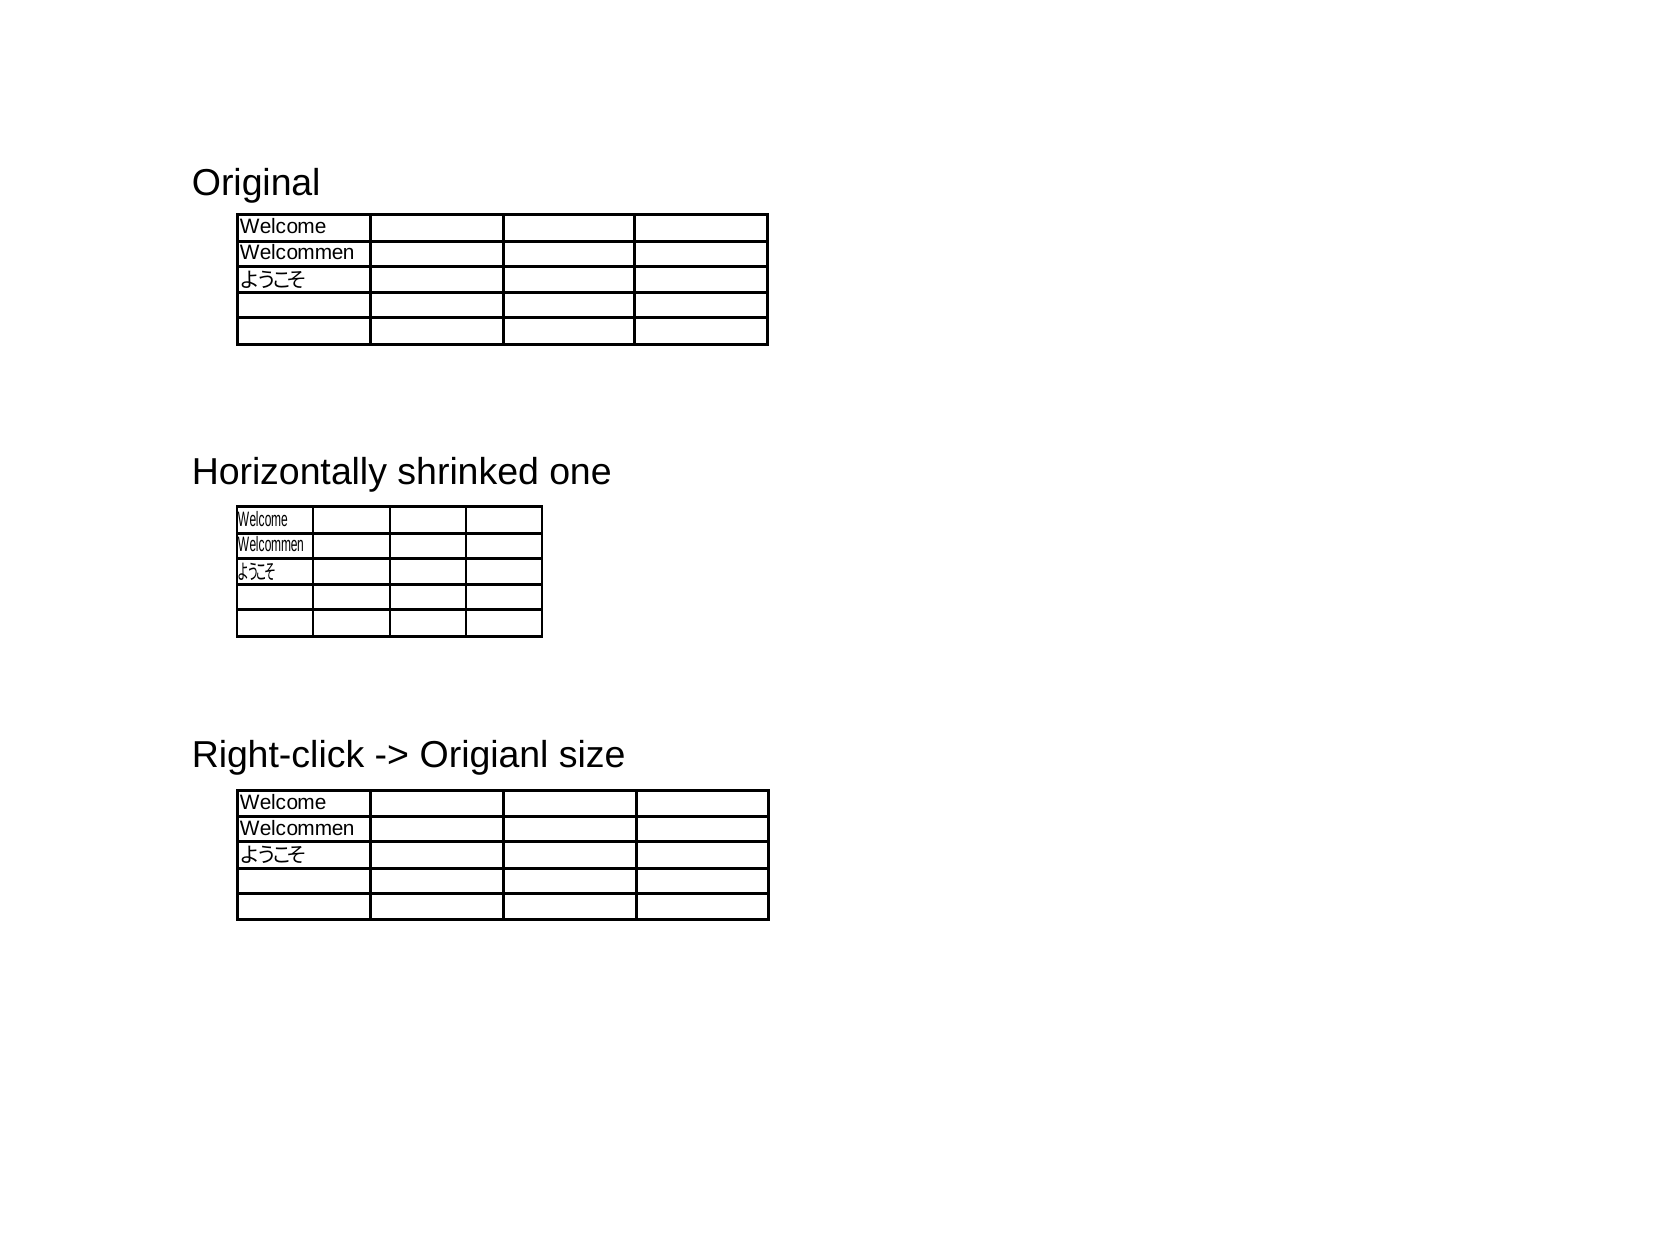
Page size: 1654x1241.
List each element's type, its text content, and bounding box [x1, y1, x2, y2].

chart [235, 788, 1170, 922]
text_box Horizontally shrinked one [177, 442, 627, 500]
chart [235, 212, 770, 346]
text_box Original [177, 153, 336, 211]
chart [235, 504, 773, 639]
text_box Right-click -> Origianl size [177, 726, 641, 784]
